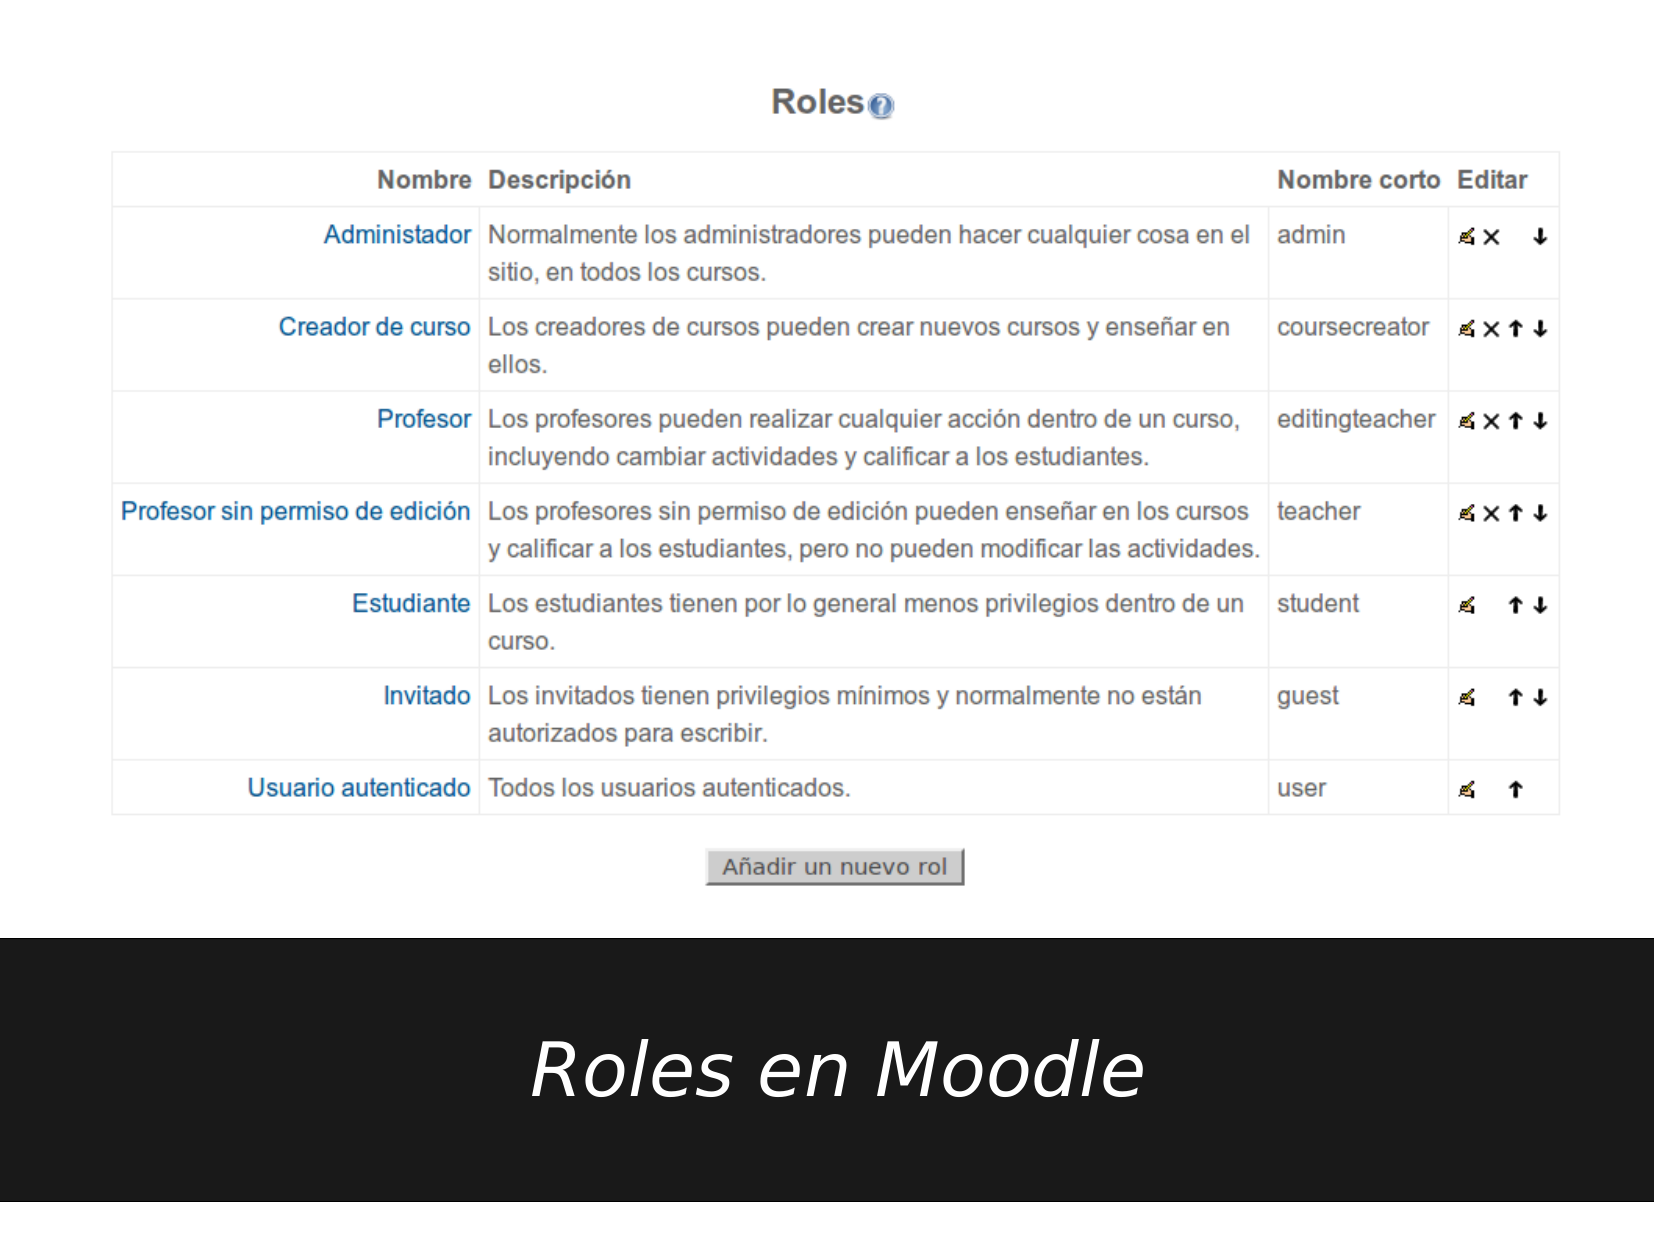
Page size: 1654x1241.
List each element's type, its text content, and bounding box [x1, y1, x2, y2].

text_box Roles en Moodle [0, 938, 1654, 1202]
picture [35, 42, 1637, 938]
